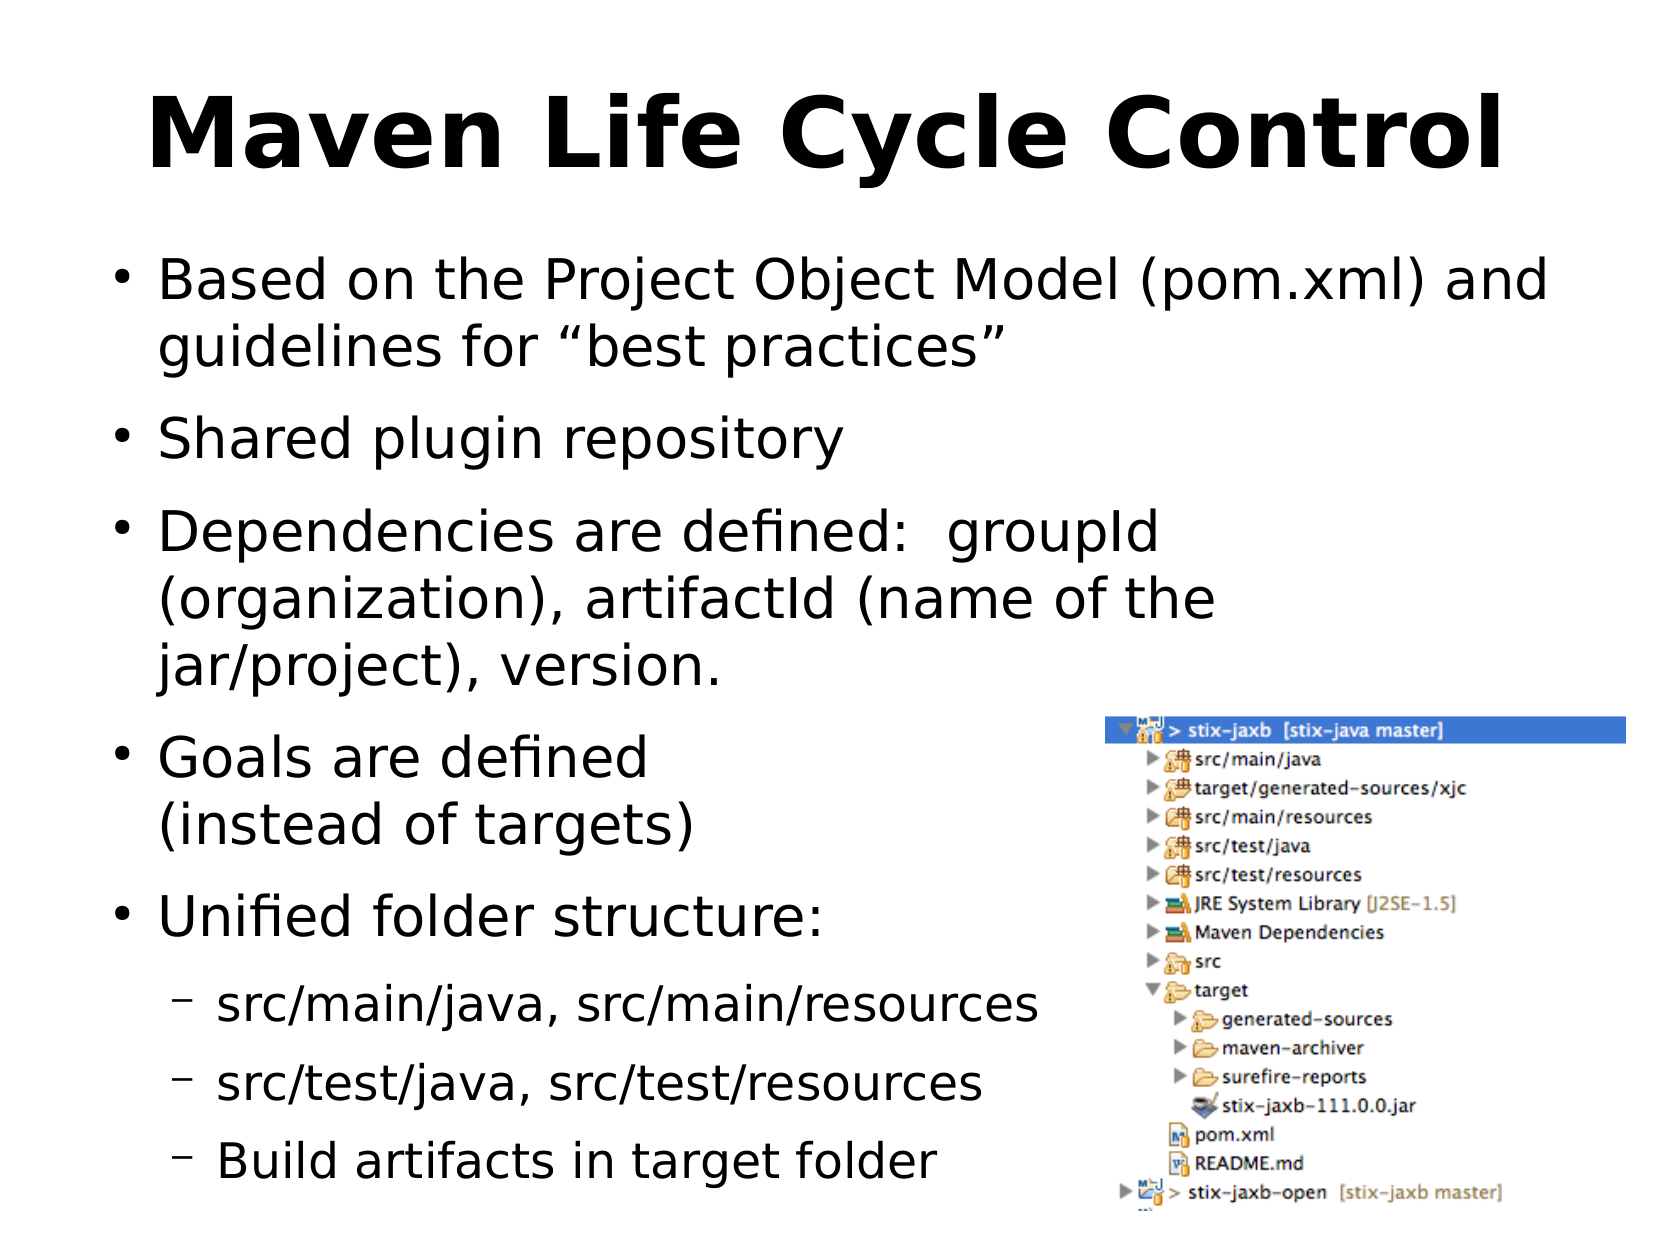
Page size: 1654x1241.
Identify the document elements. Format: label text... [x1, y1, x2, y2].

picture [1105, 715, 1626, 1211]
list Based on the Project Object Model (pom.xml) and guidelines for “best practices” Shared plugin repository Dependencies are defined: groupId (organization), artifactId (name of the jar/project), version. Goals are defined (instead of targets) Unified folder structure: src/main/java, src/main/resources src/test/java, src/test/resources Build artifacts in target folder [82, 236, 1571, 1205]
title Maven Life Cycle Control [82, 49, 1571, 195]
